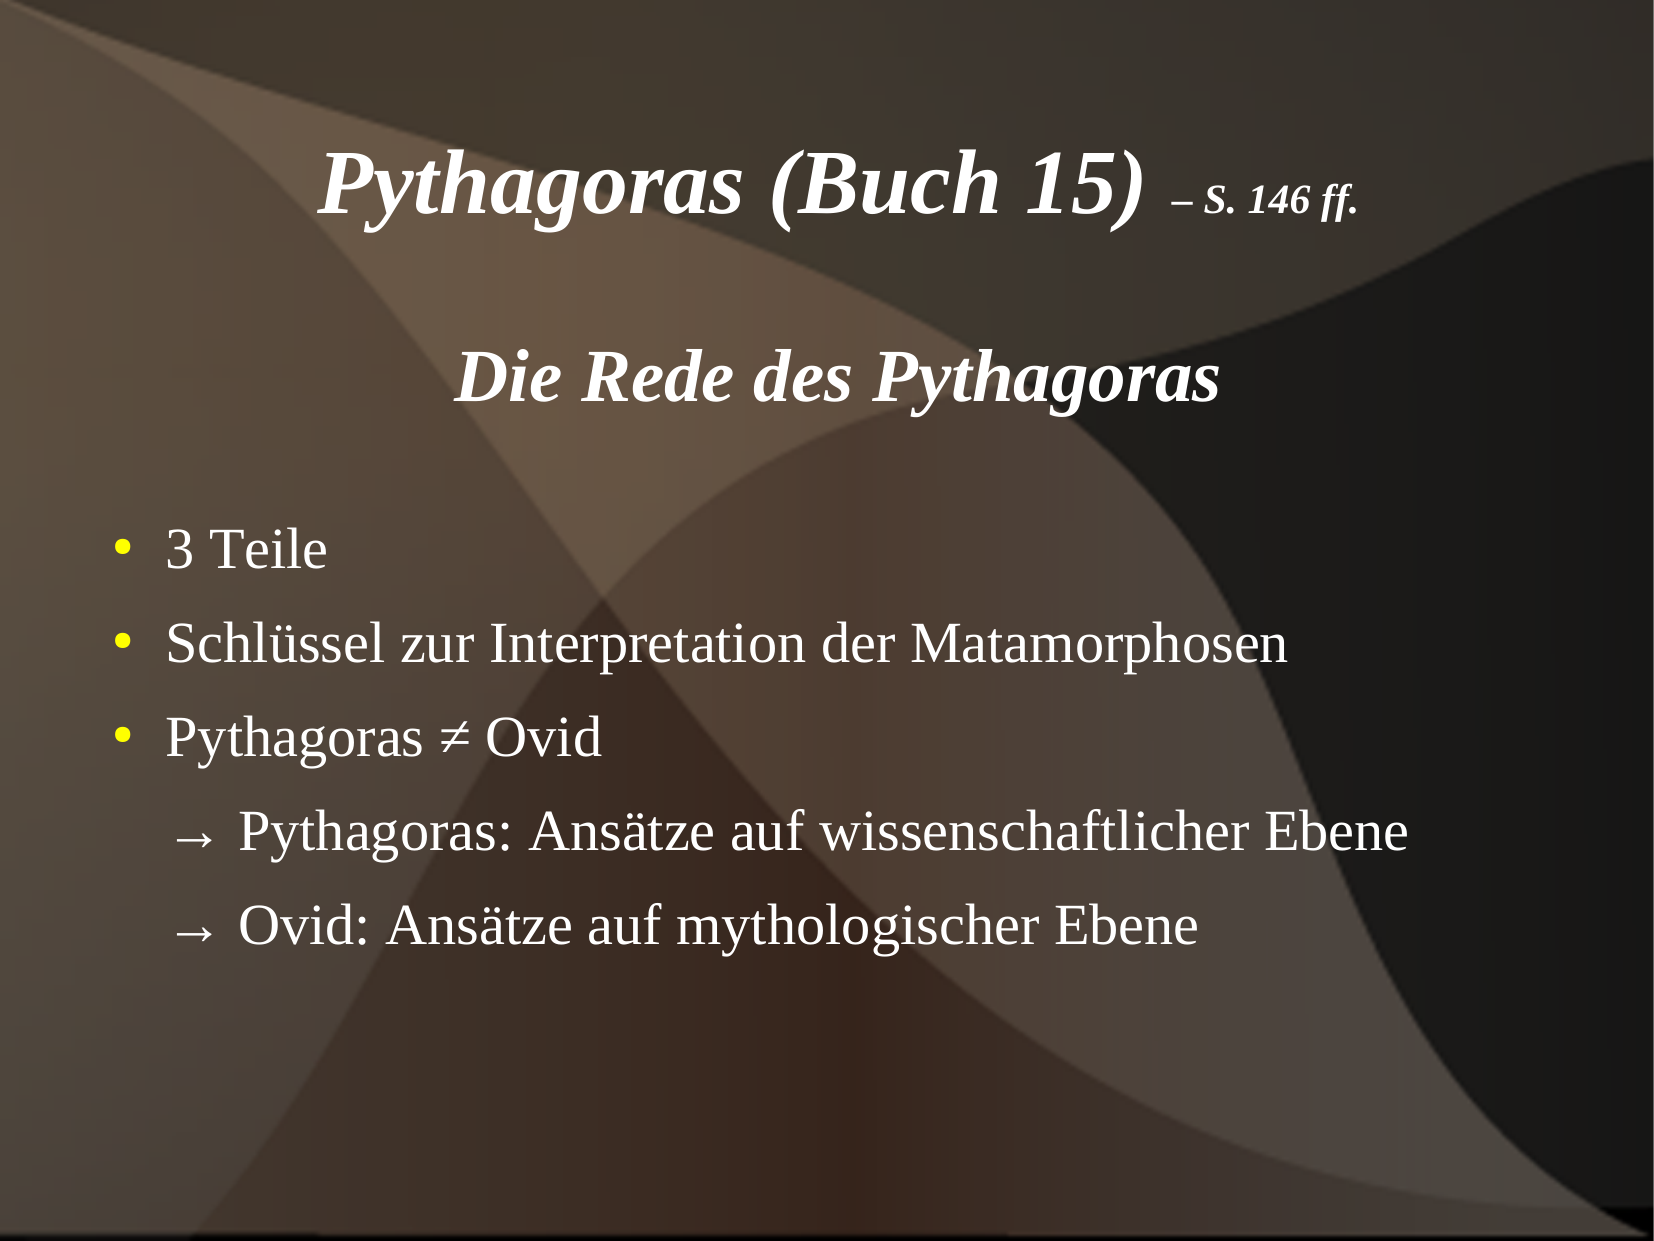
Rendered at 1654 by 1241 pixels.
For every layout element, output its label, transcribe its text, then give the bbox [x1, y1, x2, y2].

picture [0, 0, 1654, 1241]
title Pythagoras (Buch 15) – S. 146 ff. Die Rede des Pythagoras [94, 131, 1583, 418]
list 3 Teile Schlüssel zur Interpretation der Matamorphosen Pythagoras ≠ Ovid → Pythagoras: Ansätze auf wissenschaftlicher Ebene → Ovid: Ansätze auf mythologischer Ebene [94, 516, 1583, 1241]
